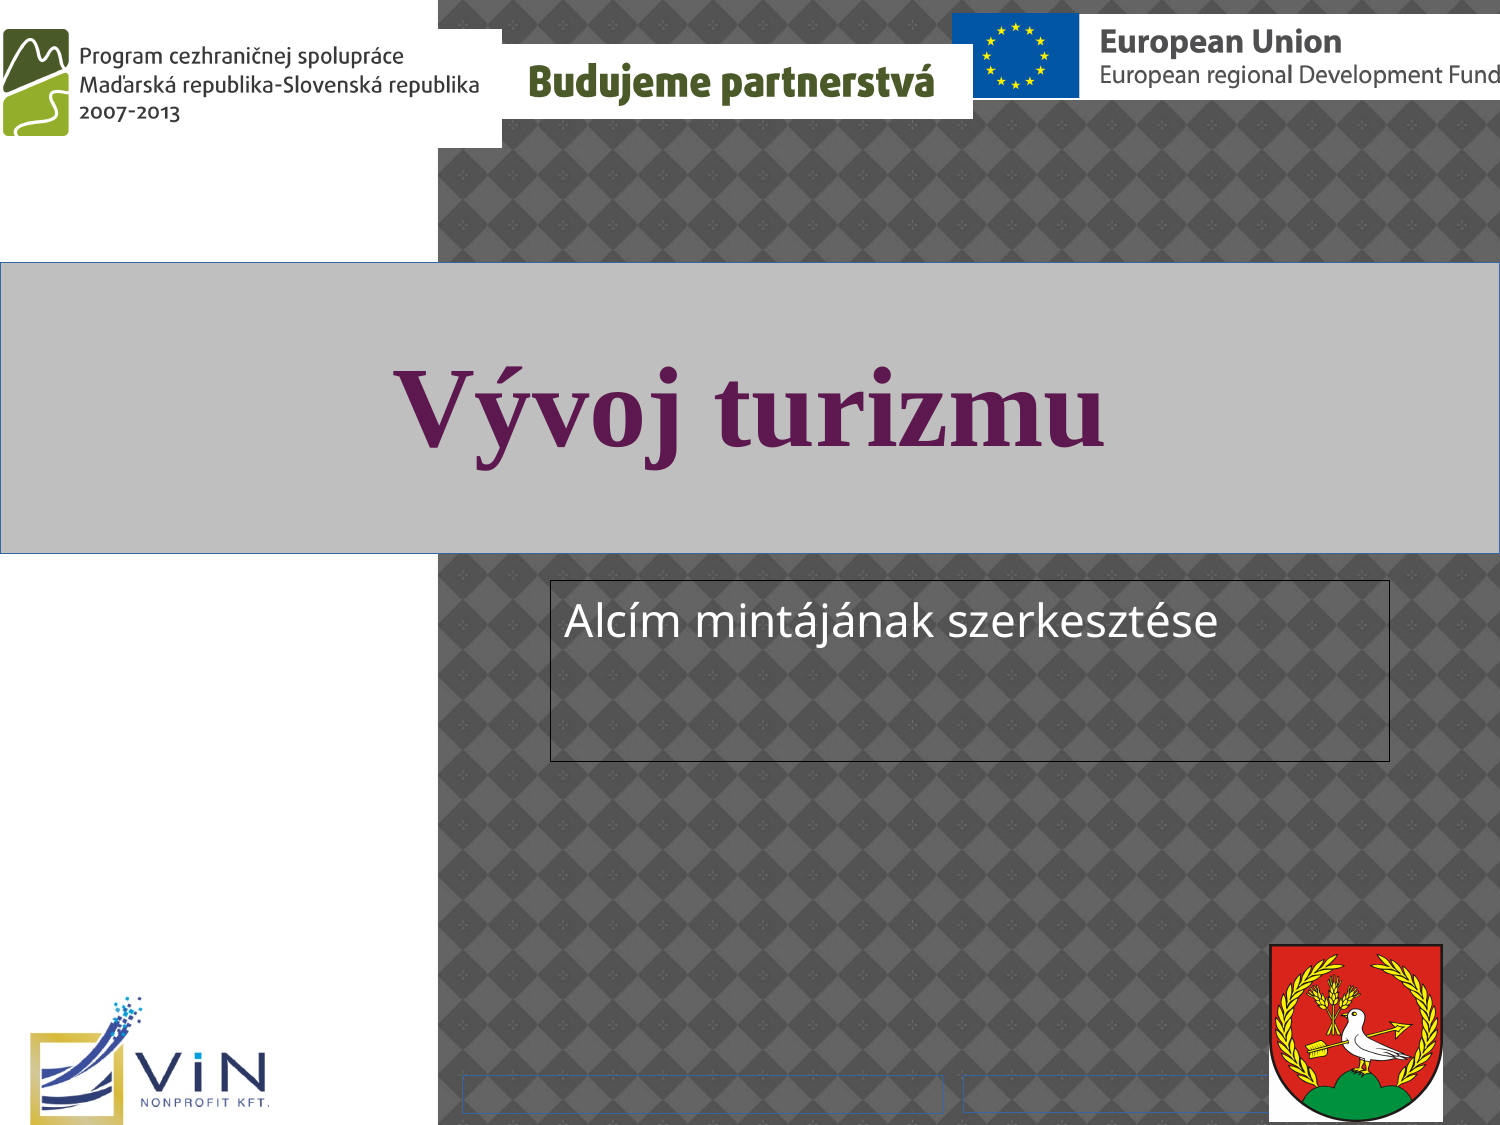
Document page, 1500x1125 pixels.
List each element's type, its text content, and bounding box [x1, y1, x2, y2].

picture [438, 554, 1500, 1125]
title Vývoj turizmu [0, 262, 1500, 554]
picture [0, 0, 1500, 262]
picture [7, 995, 269, 1125]
